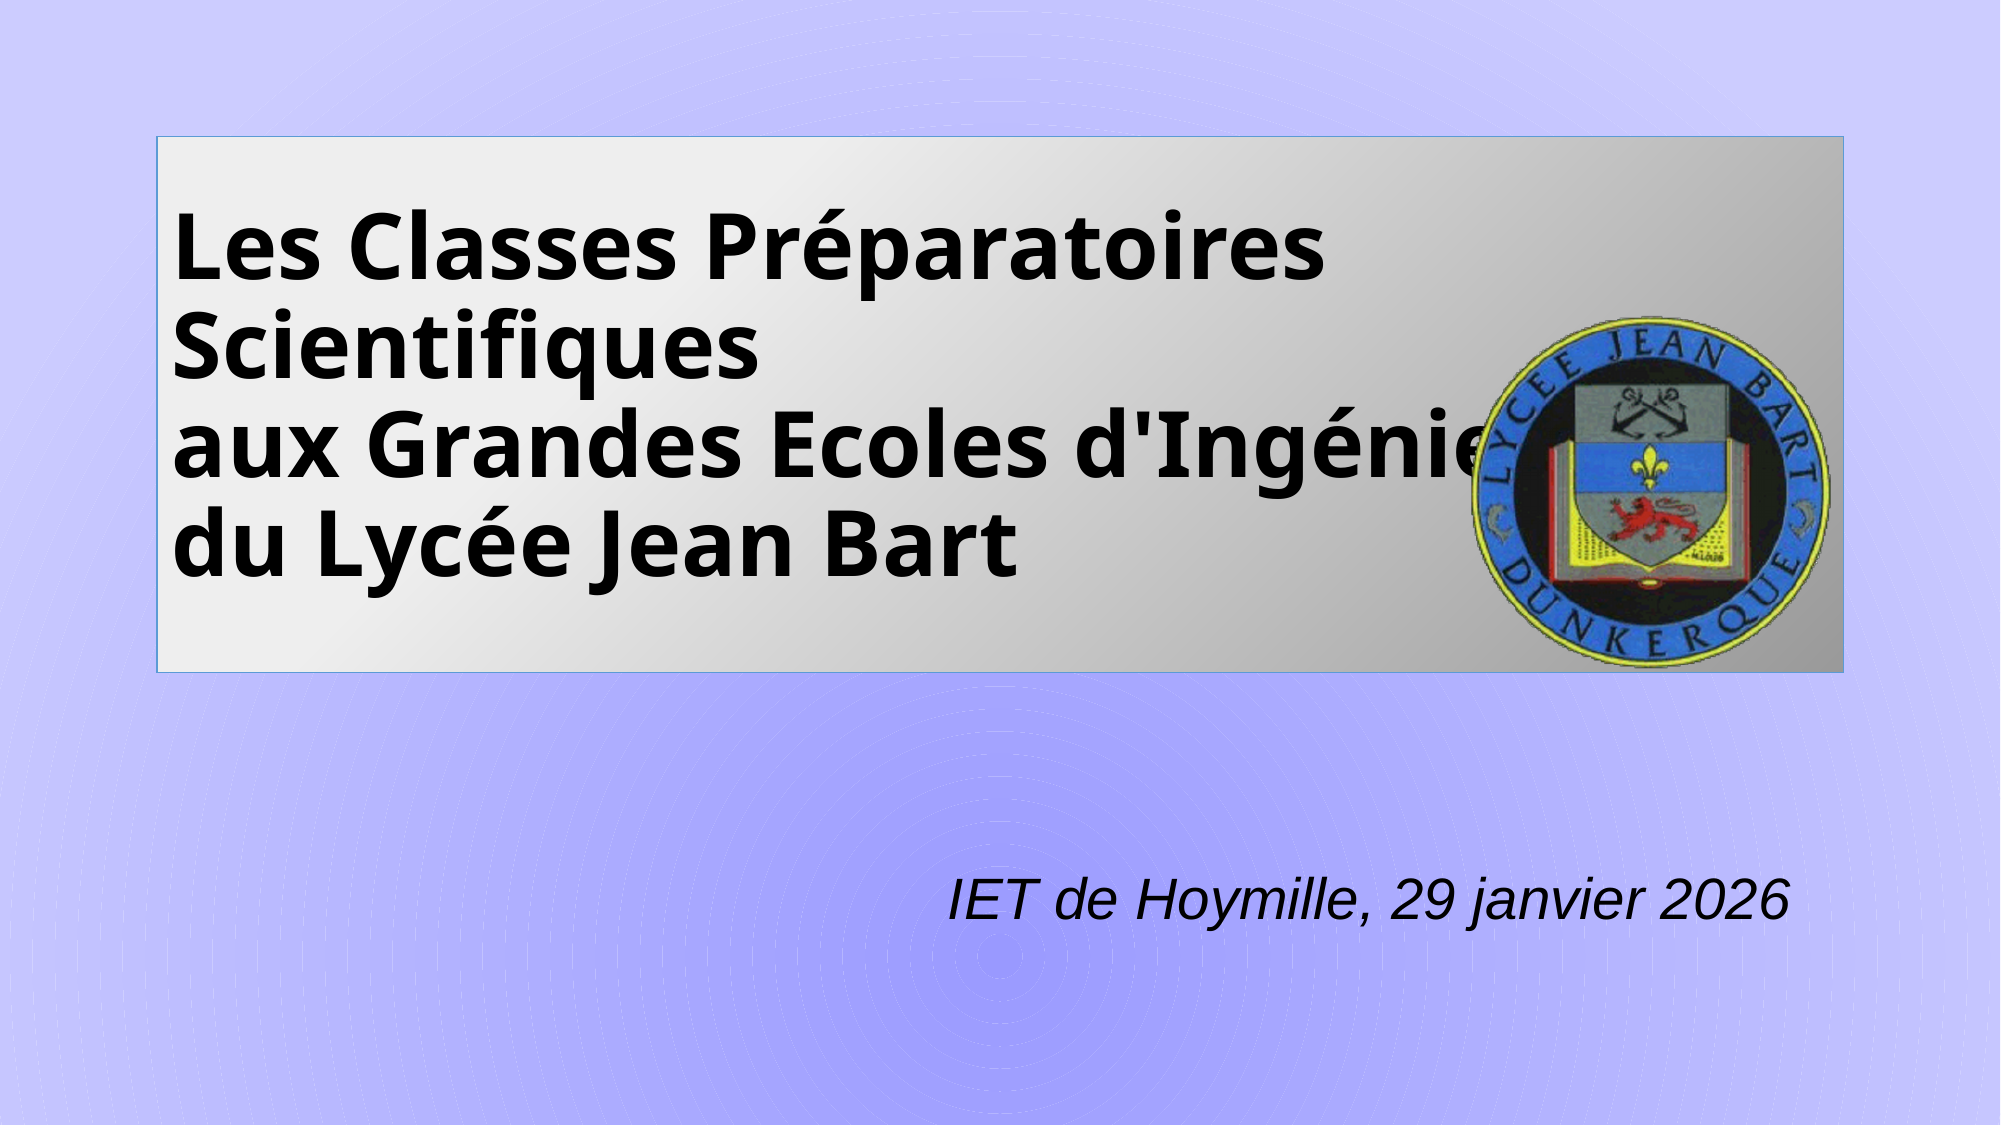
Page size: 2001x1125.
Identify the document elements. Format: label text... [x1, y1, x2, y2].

picture [1464, 307, 1835, 677]
subtitle [543, 838, 1576, 977]
text_box IET de Hoymille, 29 janvier 2026 [933, 859, 1879, 1004]
title Les Classes Préparatoires Scientifiques aux Grandes Ecoles d'Ingénieurs du Lycée Jean Bart [157, 134, 1844, 673]
